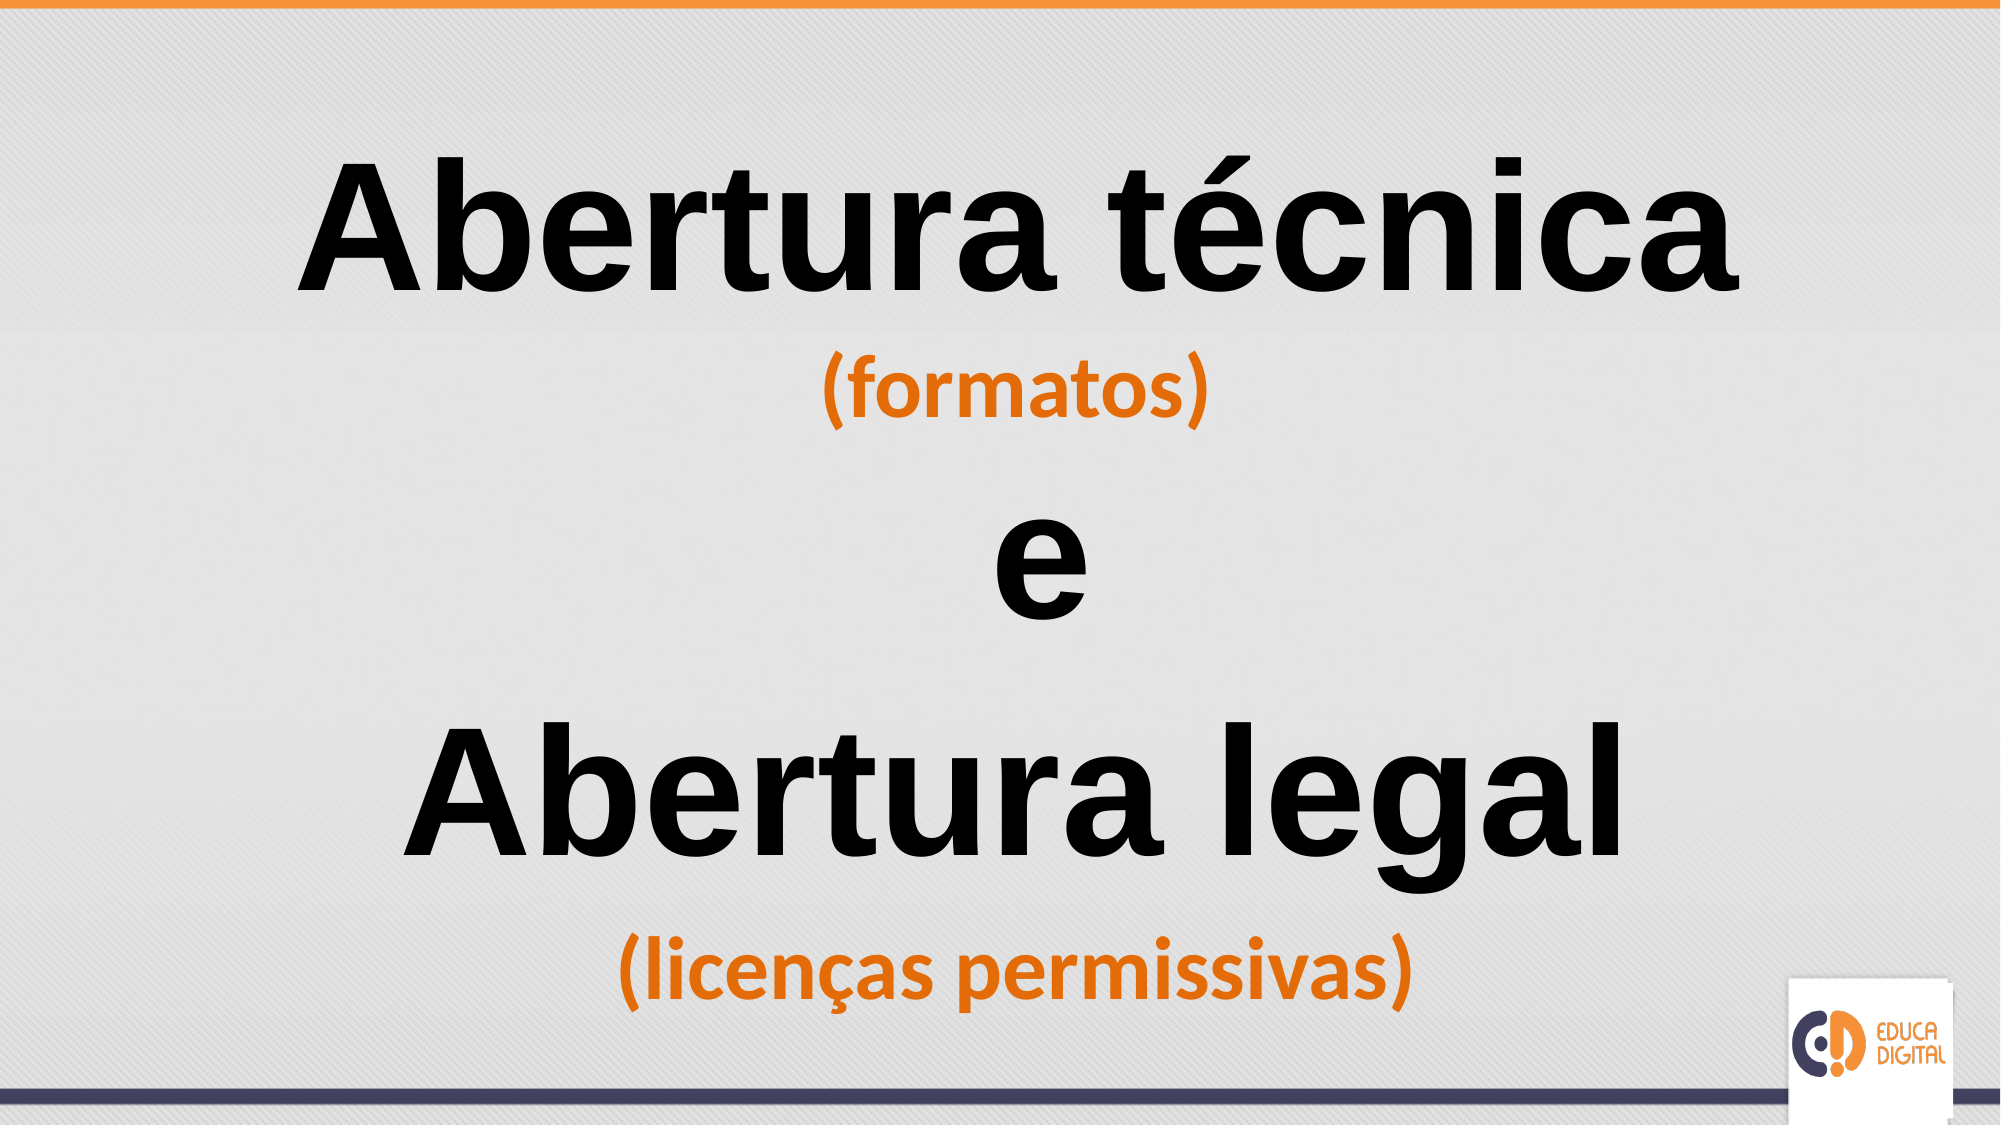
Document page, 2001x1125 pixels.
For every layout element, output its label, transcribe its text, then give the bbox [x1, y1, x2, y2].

picture [0, 0, 2001, 1125]
text_box Abertura técnica (formatos) e Abertura legal (licenças permissivas) [142, 87, 1866, 924]
text_box [1792, 1115, 1954, 1119]
